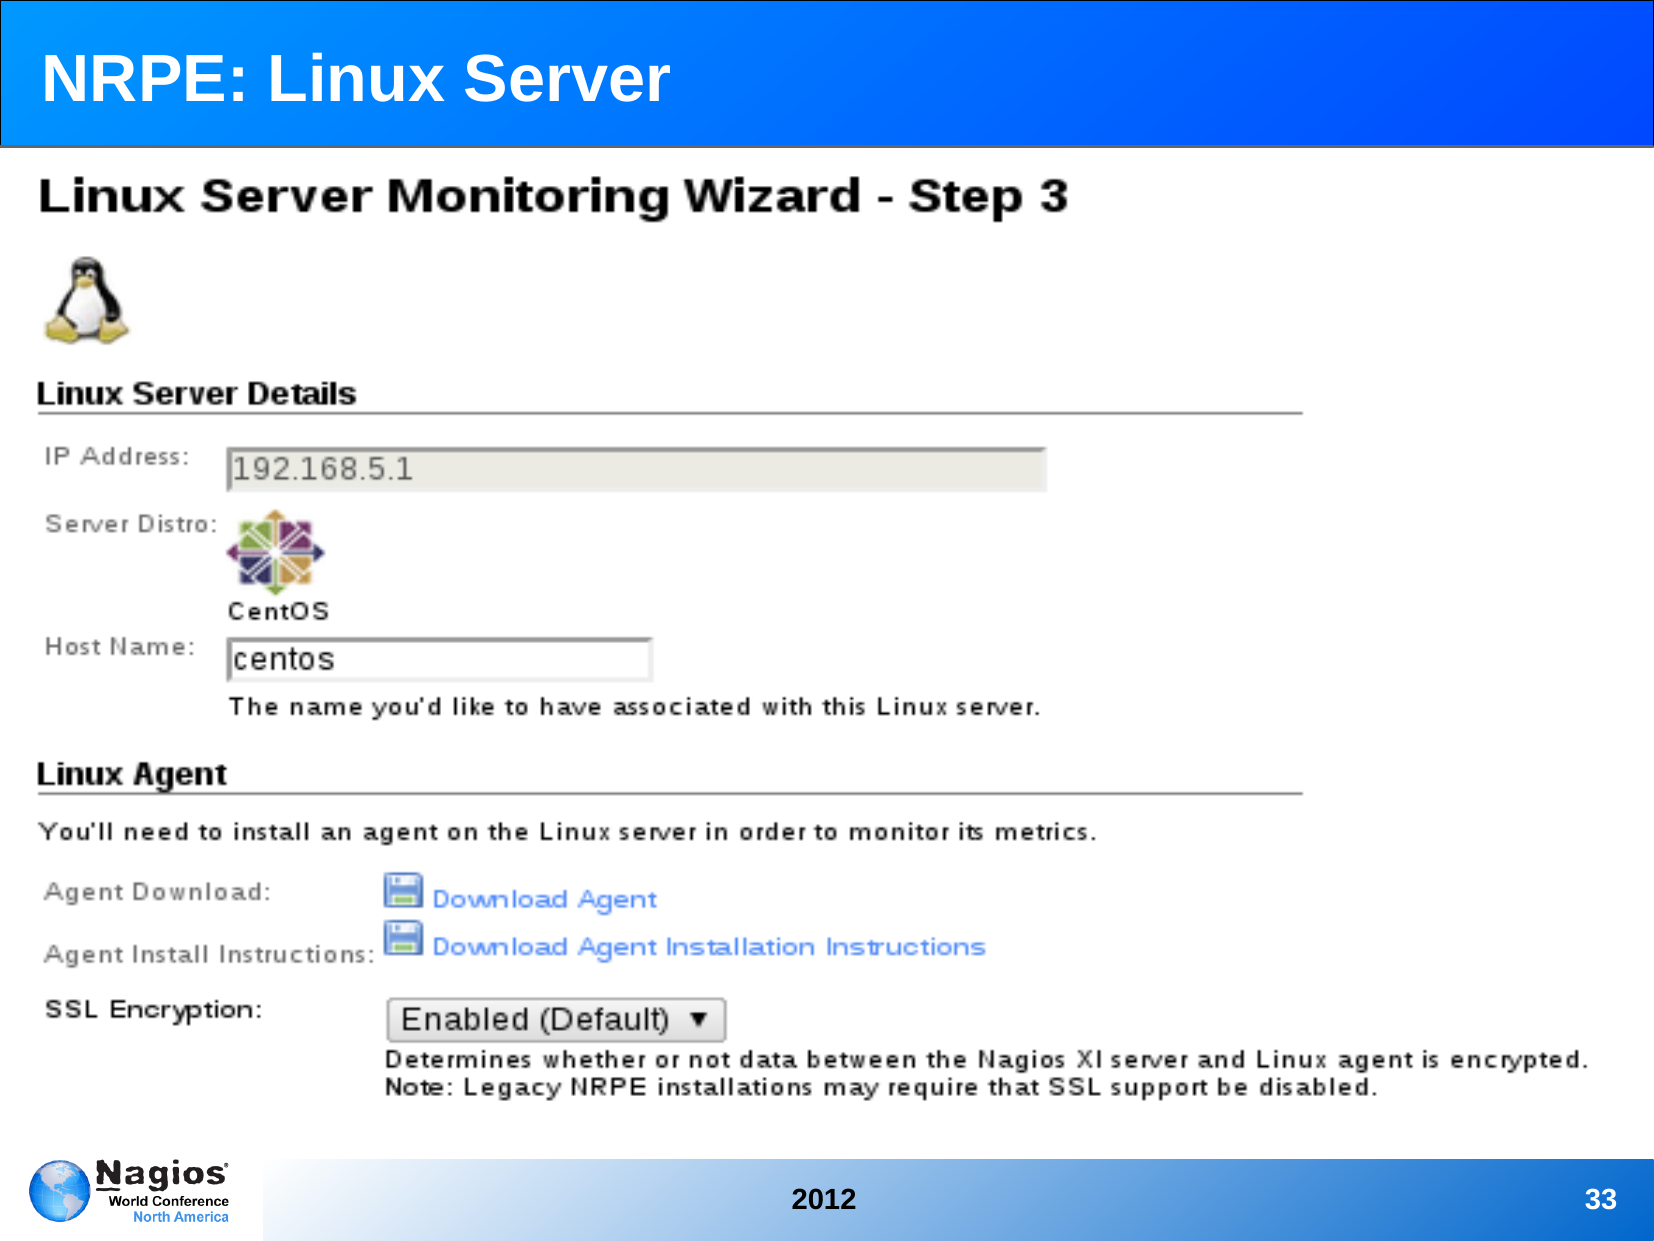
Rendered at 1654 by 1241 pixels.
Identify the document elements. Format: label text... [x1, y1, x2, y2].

picture [11, 155, 1638, 1141]
picture [29, 1159, 229, 1235]
title NRPE: Linux Server [41, 36, 1248, 120]
